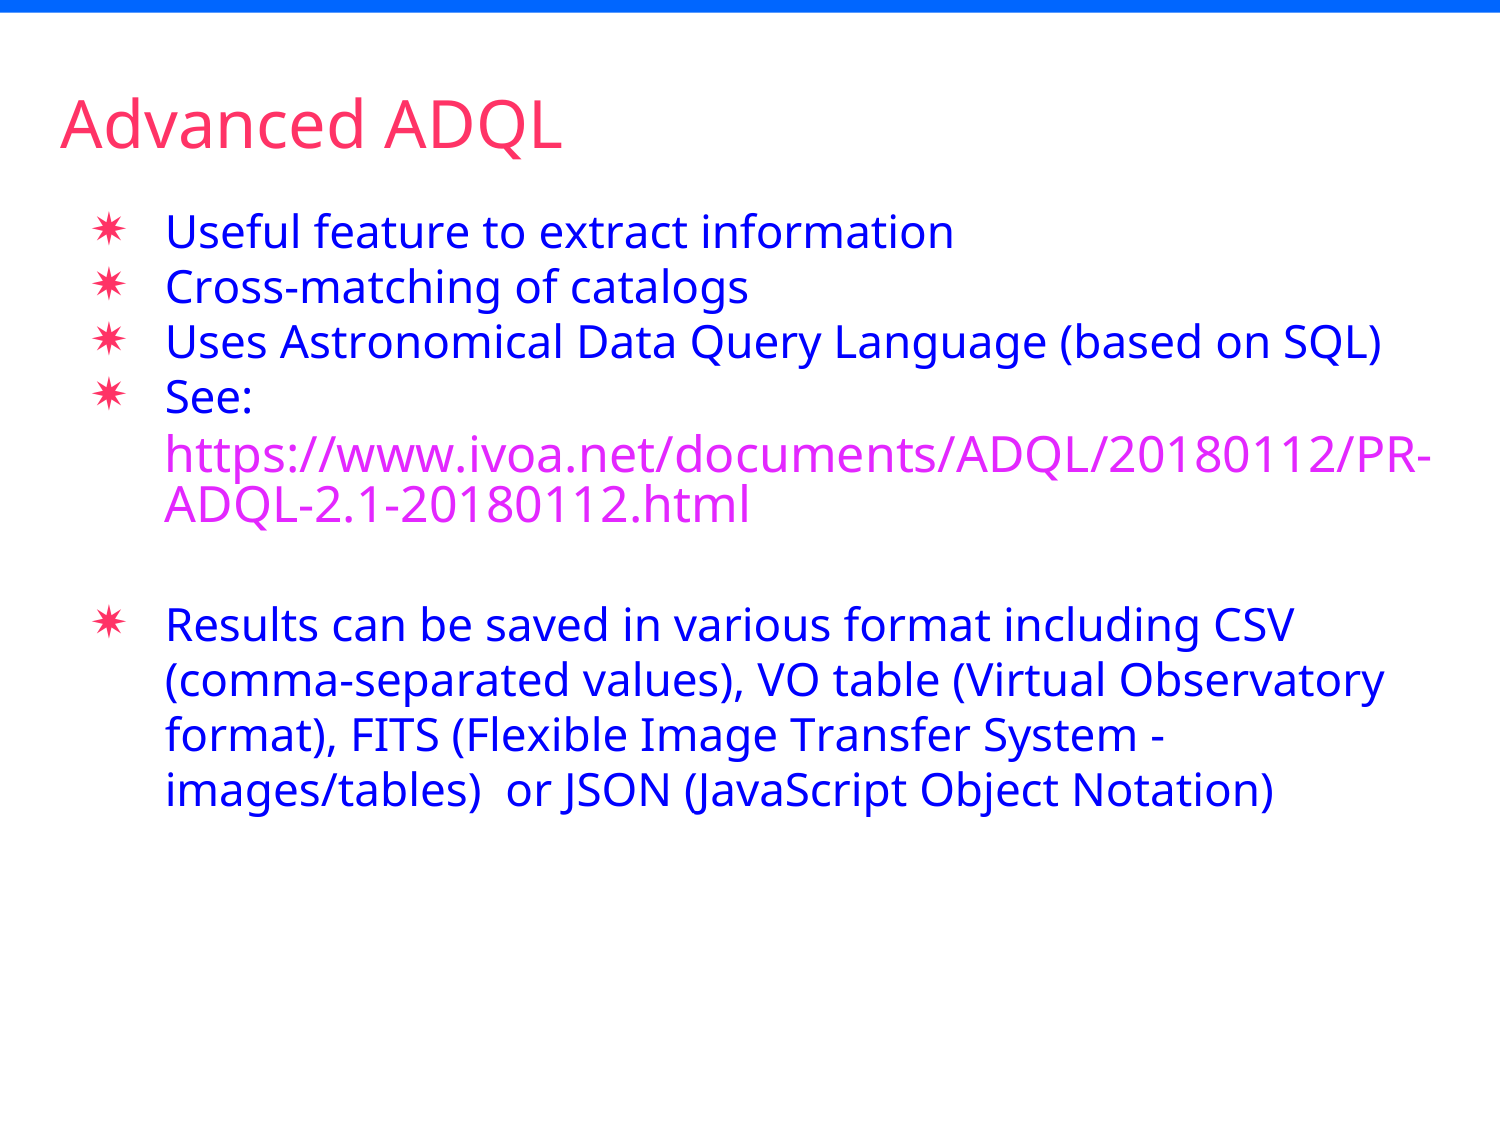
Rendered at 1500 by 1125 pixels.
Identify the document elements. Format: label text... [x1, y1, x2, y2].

text_box Advanced ADQL [45, 75, 601, 170]
text_box Useful feature to extract information Cross-matching of catalogs Uses Astronomical Data Query Language (based on SQL) See:https://www.ivoa.net/documents/ADQL/20180112/PR-ADQL-2.1-20180112.html Results can be saved in various format including CSV (comma-separated values), VO table (Virtual Observatory format), FITS (Flexible Image Transfer System - images/tables) or JSON (JavaScript Object Notation) [75, 135, 1463, 766]
